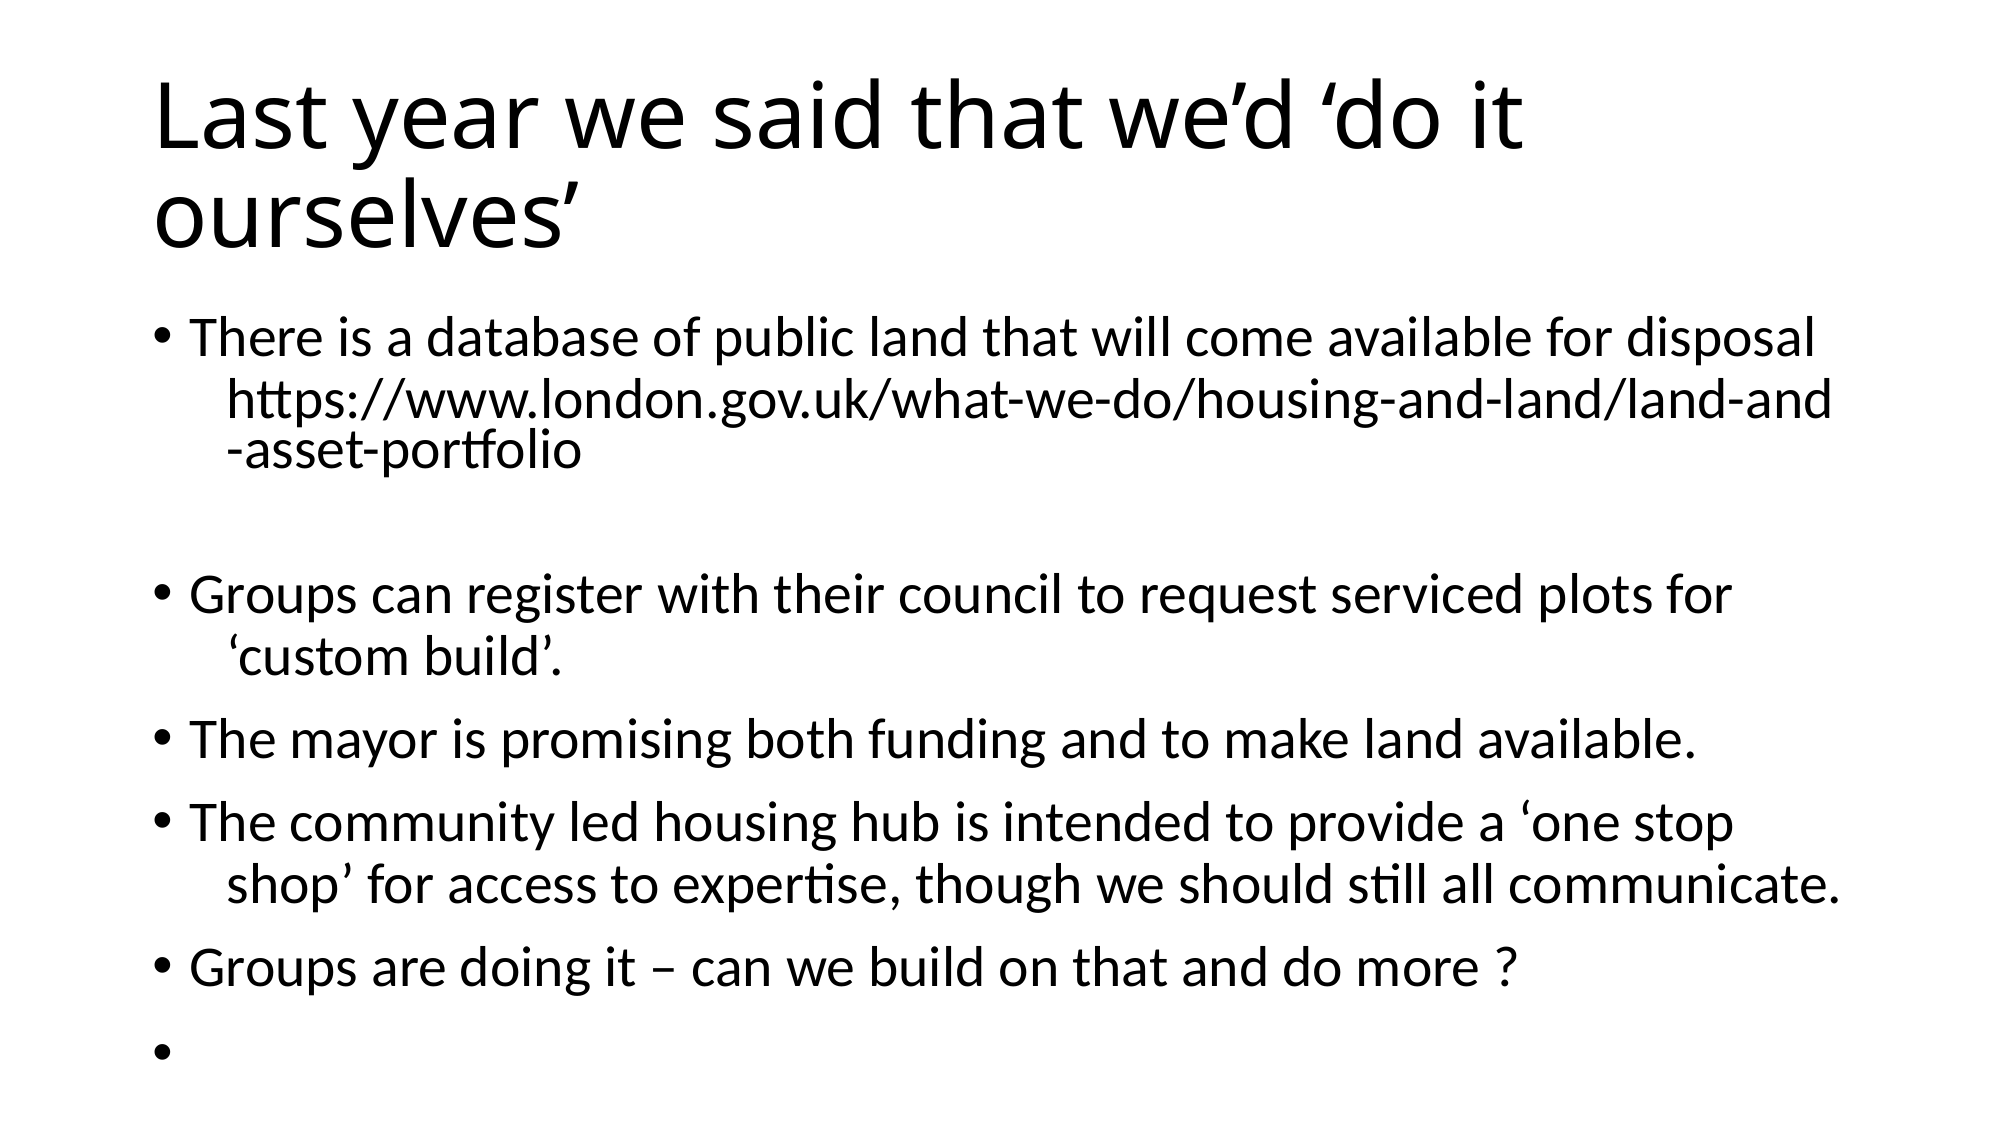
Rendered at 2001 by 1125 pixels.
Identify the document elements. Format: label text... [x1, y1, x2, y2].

list There is a database of public land that will come available for disposal https://www.london.gov.uk/what-we-do/housing-and-land/land-and-asset-portfolio Groups can register with their council to request serviced plots for ‘custom build’. The mayor is promising both funding and to make land available. The community led housing hub is intended to provide a ‘one stop shop’ for access to expertise, though we should still all communicate. Groups are doing it – can we build on that and do more ? [137, 299, 1863, 1014]
title Last year we said that we’d ‘do it ourselves’ [137, 59, 1863, 278]
